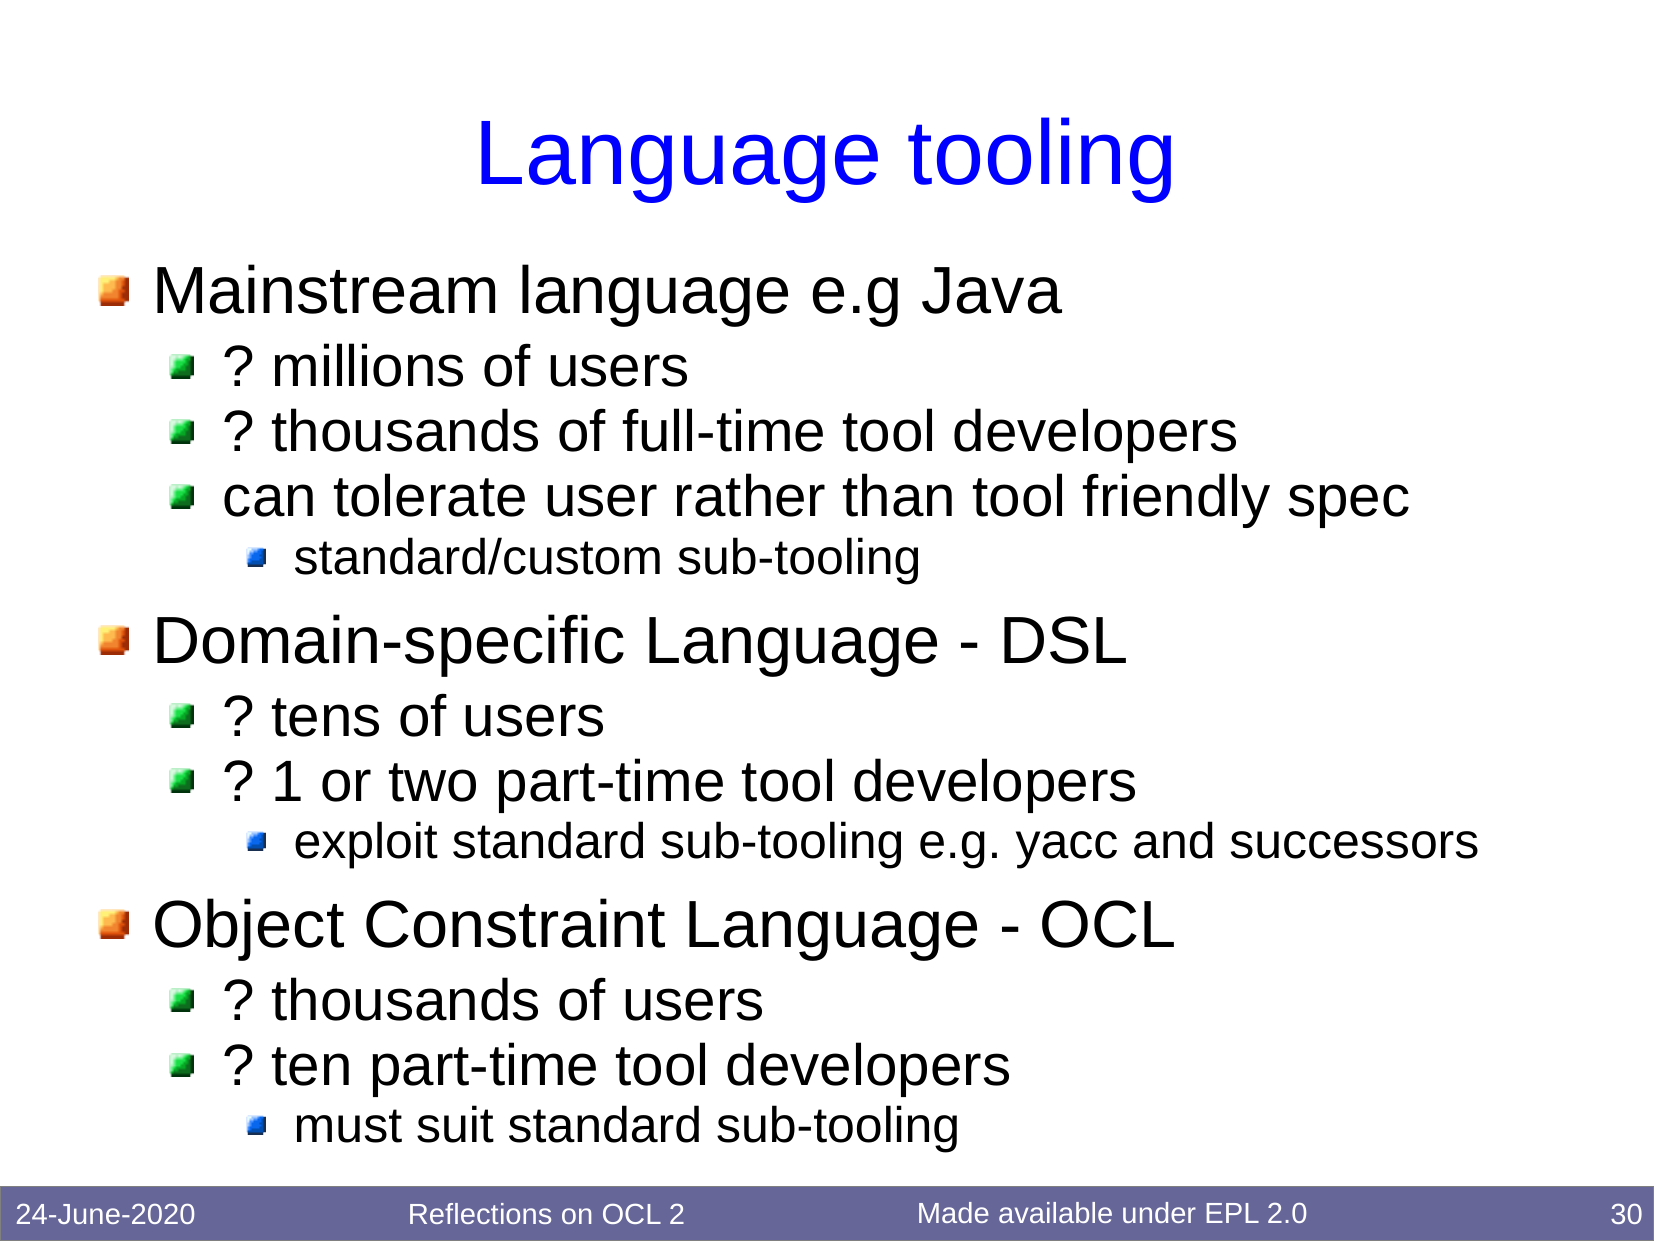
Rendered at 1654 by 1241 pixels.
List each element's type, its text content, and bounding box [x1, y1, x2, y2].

list Mainstream language e.g Java ? millions of users ? thousands of full-time tool developers can tolerate user rather than tool friendly spec standard/custom sub-tooling Domain-specific Language - DSL ? tens of users ? 1 or two part-time tool developers exploit standard sub-tooling e.g. yacc and successors Object Constraint Language - OCL ? thousands of users ? ten part-time tool developers must suit standard sub-tooling [81, 253, 1570, 1154]
title Language tooling [82, 49, 1571, 257]
